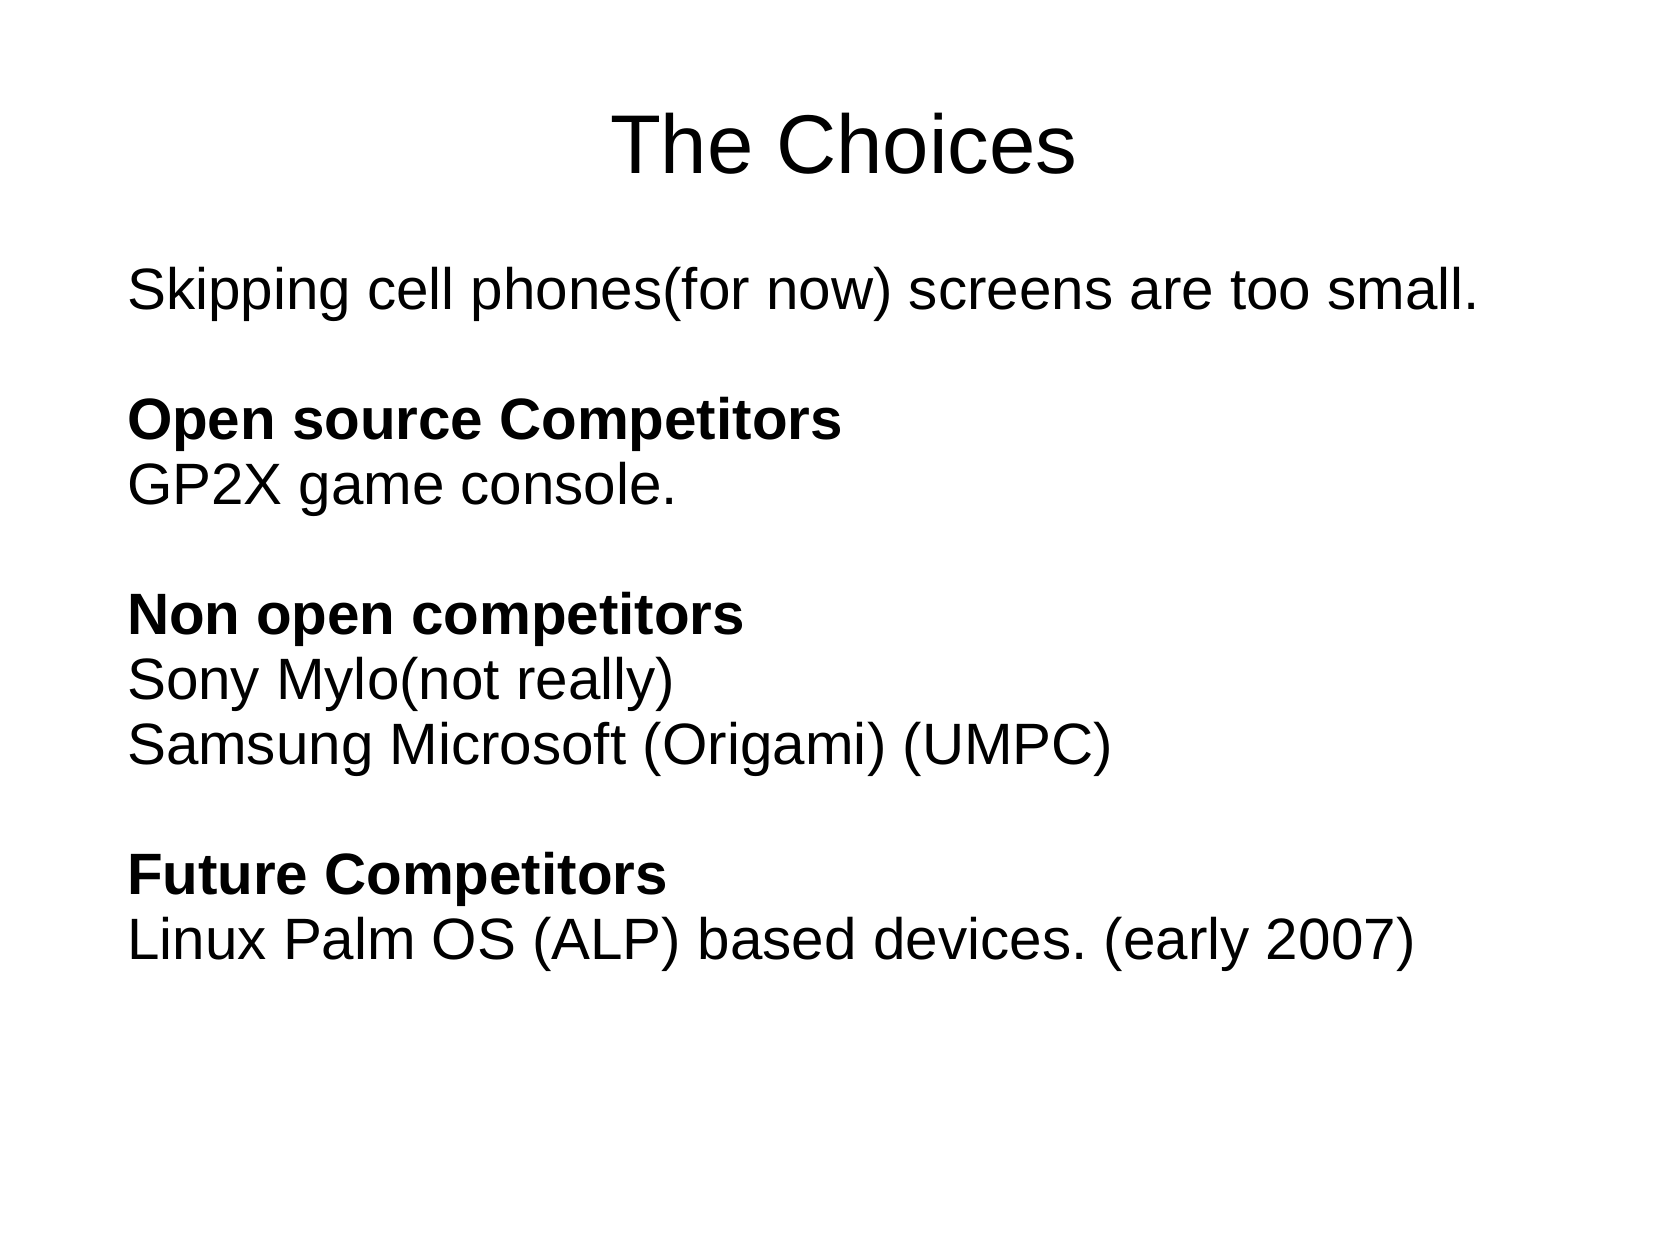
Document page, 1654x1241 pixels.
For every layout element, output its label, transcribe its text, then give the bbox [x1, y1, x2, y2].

text_box The Choices Skipping cell phones(for now) screens are too small. Open source Competitors GP2X game console. Non open competitors Sony Mylo(not really) Samsung Microsoft (Origami) (UMPC) Future Competitors Linux Palm OS (ALP) based devices. (early 2007) [112, 91, 1576, 1088]
